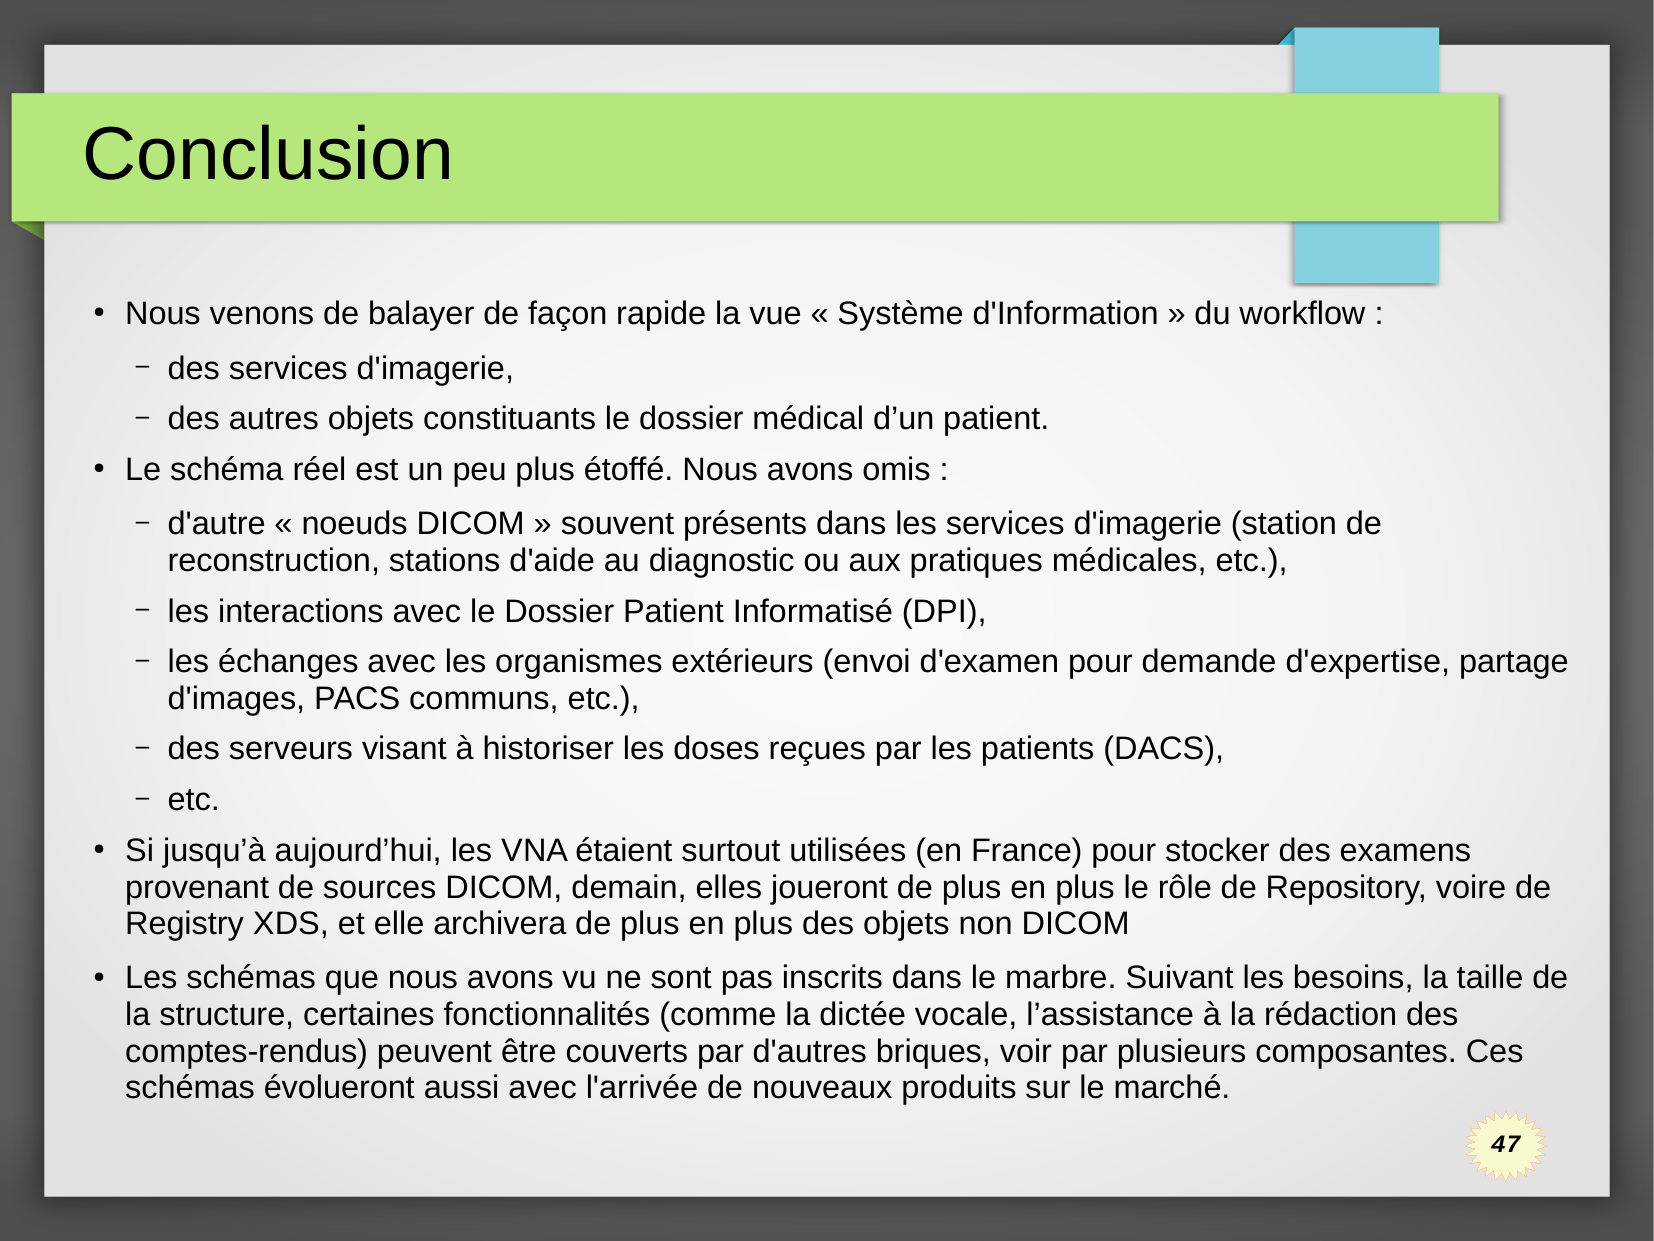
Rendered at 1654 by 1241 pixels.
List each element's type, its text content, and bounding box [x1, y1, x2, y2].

title Conclusion [82, 94, 1264, 213]
picture [0, 0, 1654, 1241]
list Nous venons de balayer de façon rapide la vue « Système d'Information » du workflow : des services d'imagerie, des autres objets constituants le dossier médical d’un patient. Le schéma réel est un peu plus étoffé. Nous avons omis : d'autre « noeuds DICOM » souvent présents dans les services d'imagerie (station de reconstruction, stations d'aide au diagnostic ou aux pratiques médicales, etc.), les interactions avec le Dossier Patient Informatisé (DPI), les échanges avec les organismes extérieurs (envoi d'examen pour demande d'expertise, partage d'images, PACS communs, etc.), des serveurs visant à historiser les doses reçues par les patients (DACS), etc. Si jusqu’à aujourd’hui, les VNA étaient surtout utilisées (en France) pour stocker des examens provenant de sources DICOM, demain, elles joueront de plus en plus le rôle de Repository, voire de Registry XDS, et elle archivera de plus en plus des objets non DICOM Les schémas que nous avons vu ne sont pas inscrits dans le marbre. Suivant les besoins, la taille de la structure, certaines fonctionnalités (comme la dictée vocale, l’assistance à la rédaction des comptes-rendus) peuvent être couverts par d'autres briques, voir par plusieurs composantes. Ces schémas évolueront aussi avec l'arrivée de nouveaux produits sur le marché. [82, 295, 1571, 1111]
